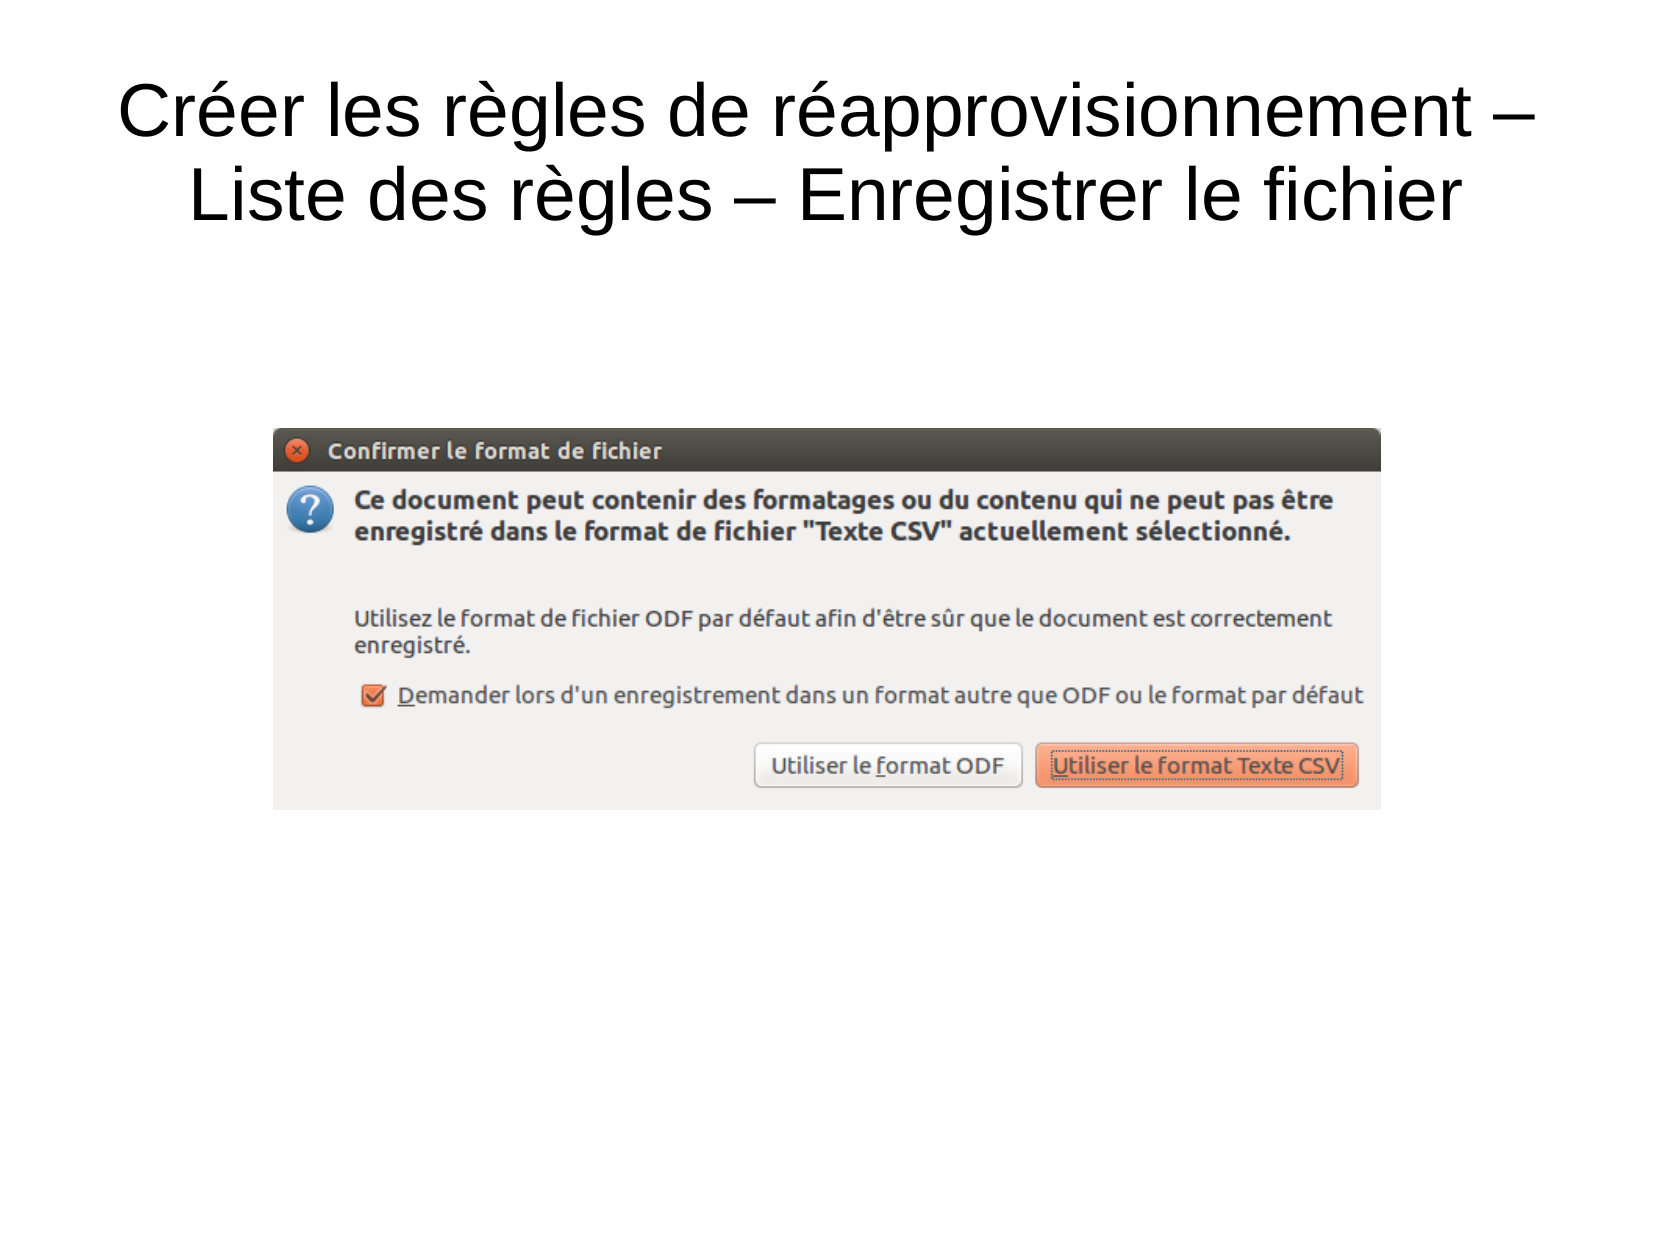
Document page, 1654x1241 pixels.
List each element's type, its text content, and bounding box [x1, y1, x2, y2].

picture [273, 428, 1381, 810]
title Créer les règles de réapprovisionnement – Liste des règles – Enregistrer le fichier [82, 49, 1571, 257]
